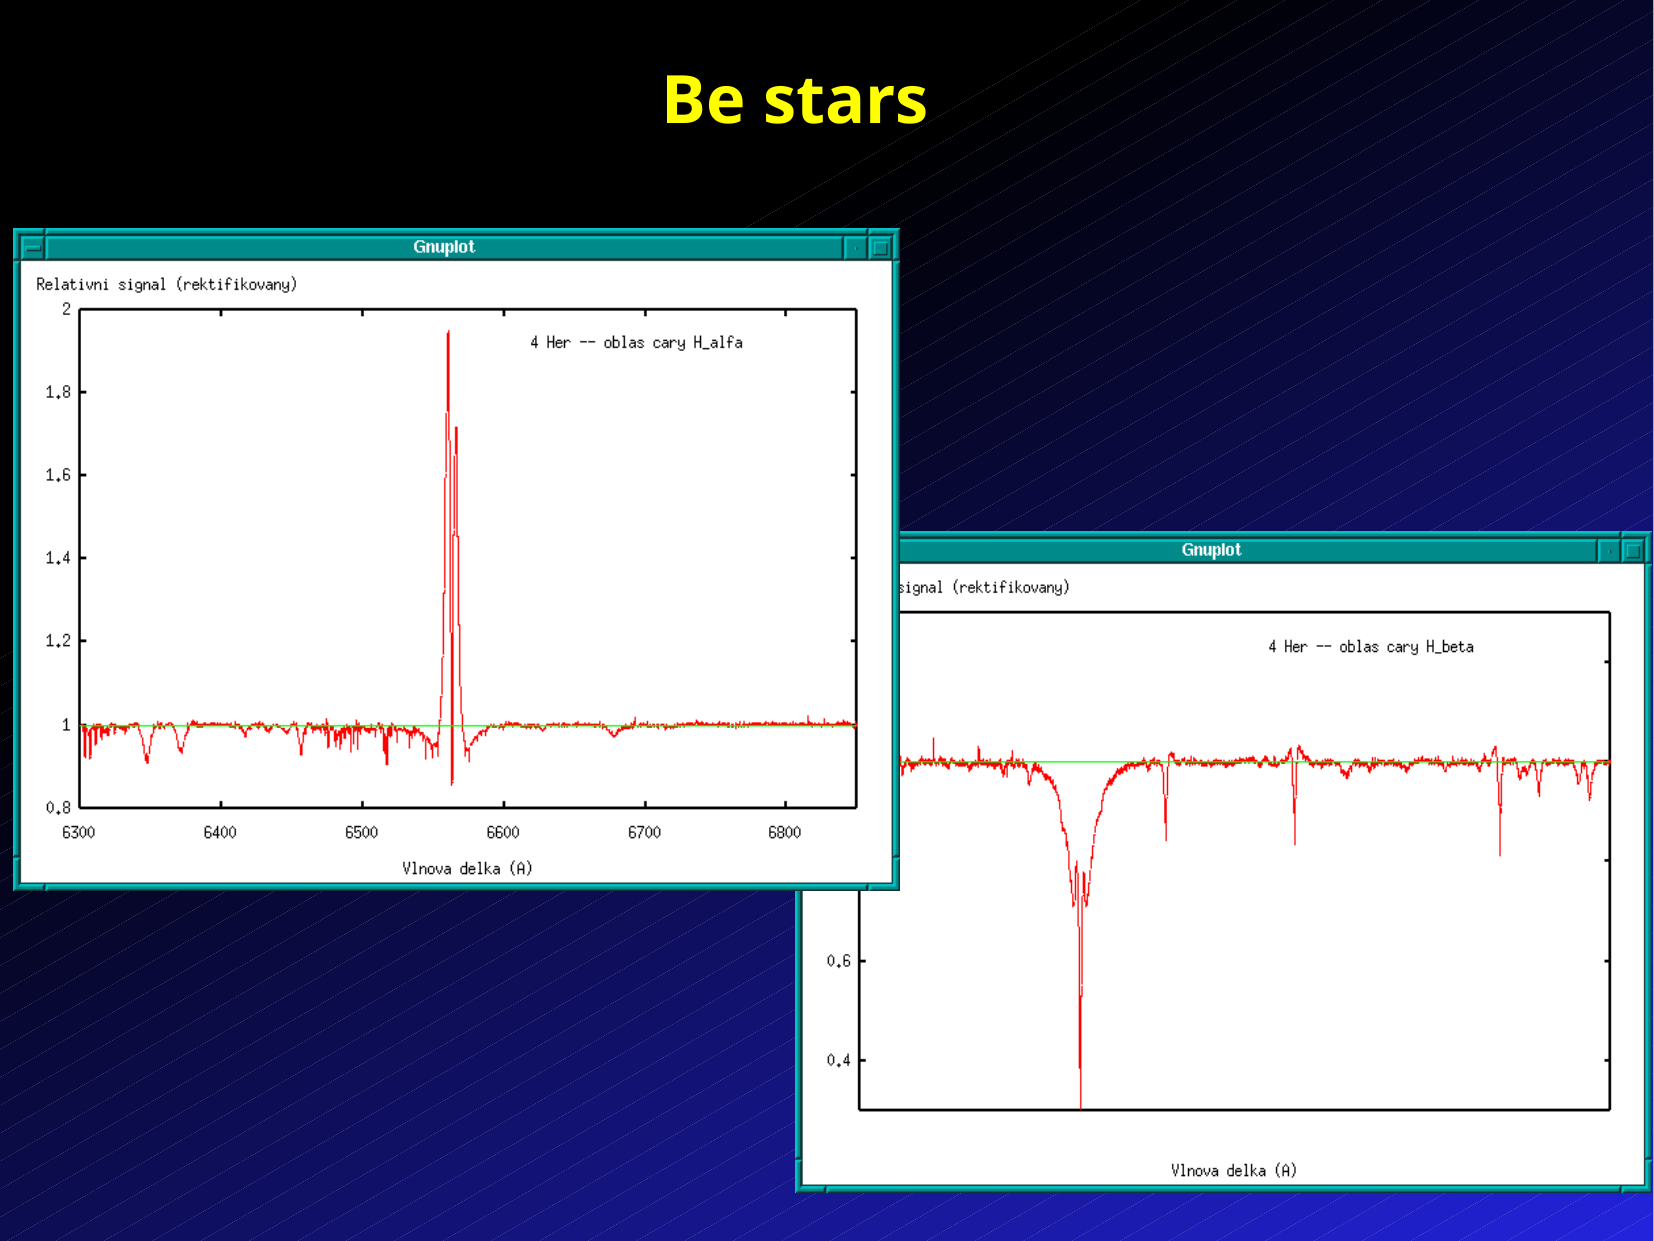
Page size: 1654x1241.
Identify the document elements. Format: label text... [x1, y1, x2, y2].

picture [13, 228, 1652, 1193]
title Be stars [554, 30, 1037, 165]
